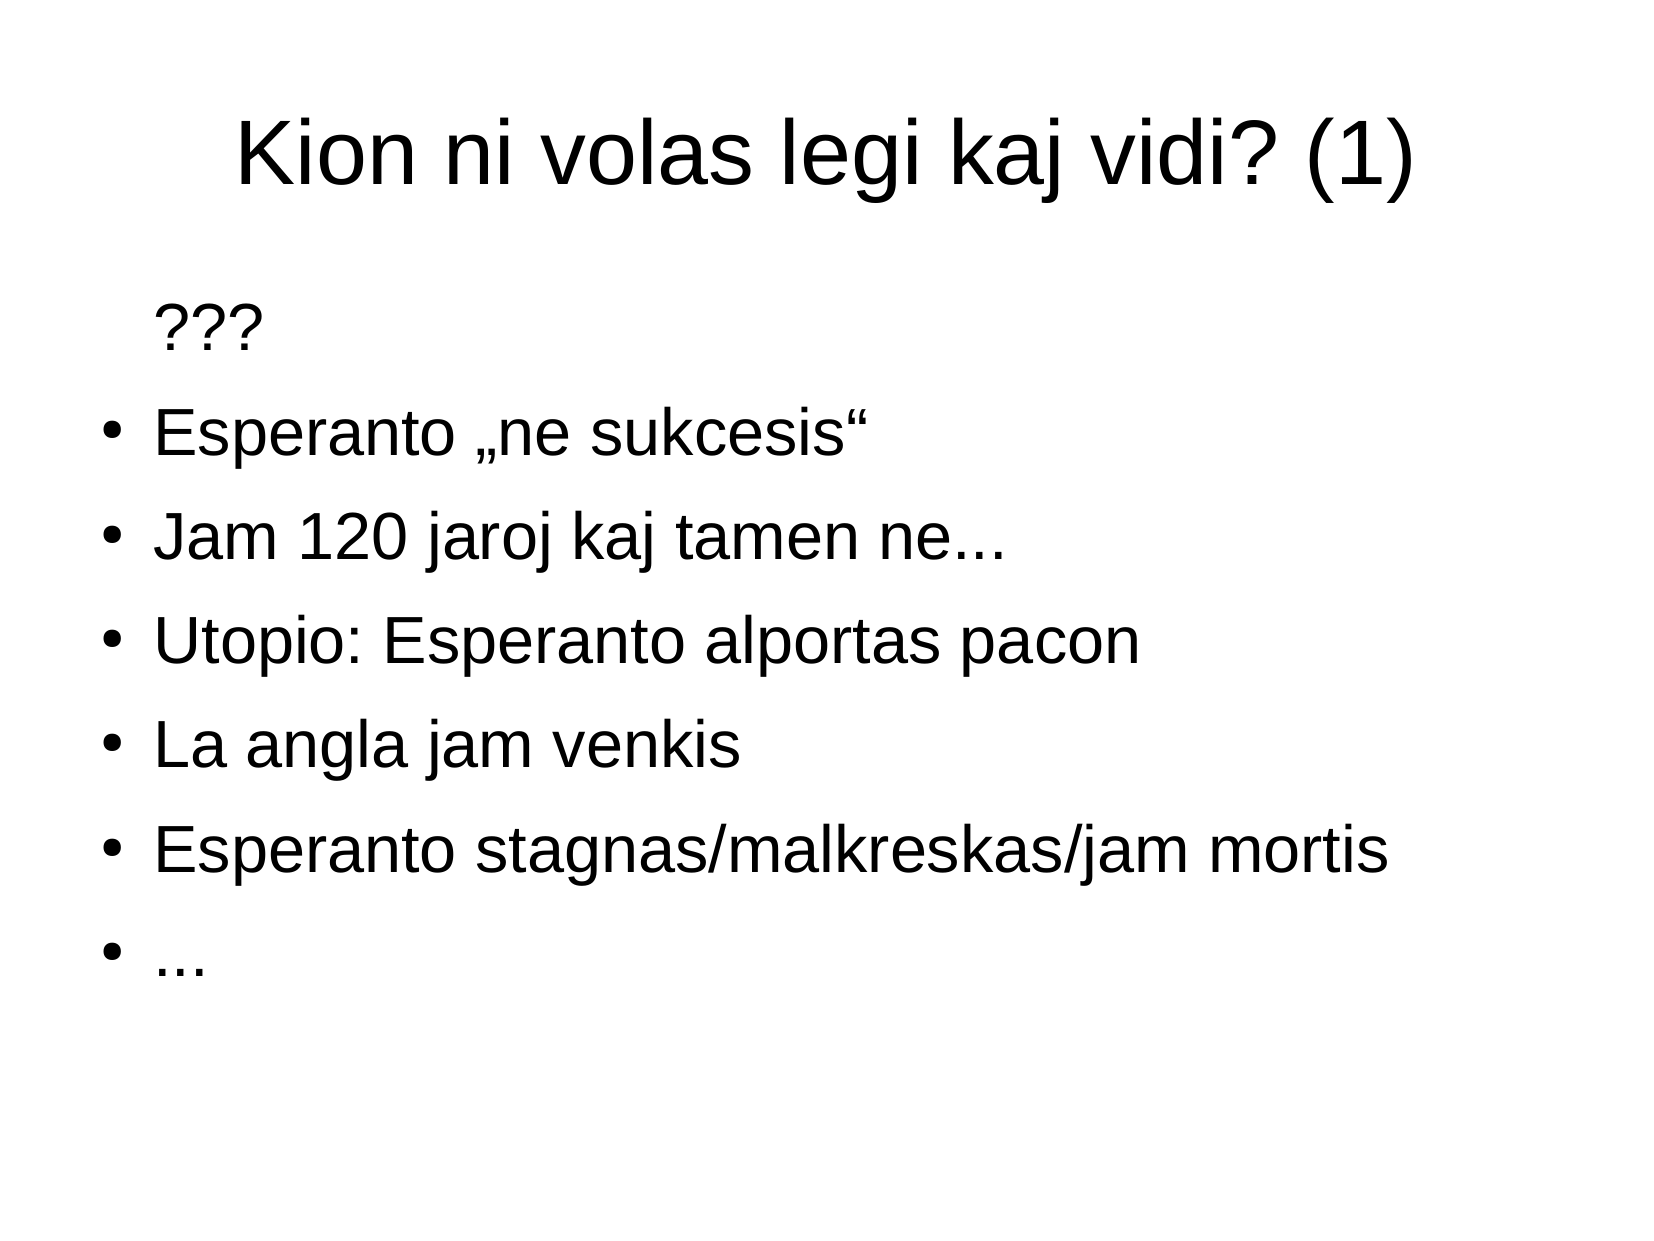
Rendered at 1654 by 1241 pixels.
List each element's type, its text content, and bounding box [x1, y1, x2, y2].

title Kion ni volas legi kaj vidi? (1) [82, 56, 1571, 250]
list ??? Esperanto „ne sukcesis“ Jam 120 jaroj kaj tamen ne... Utopio: Esperanto alportas pacon La angla jam venkis Esperanto stagnas/malkreskas/jam mortis ... [82, 290, 1571, 1094]
